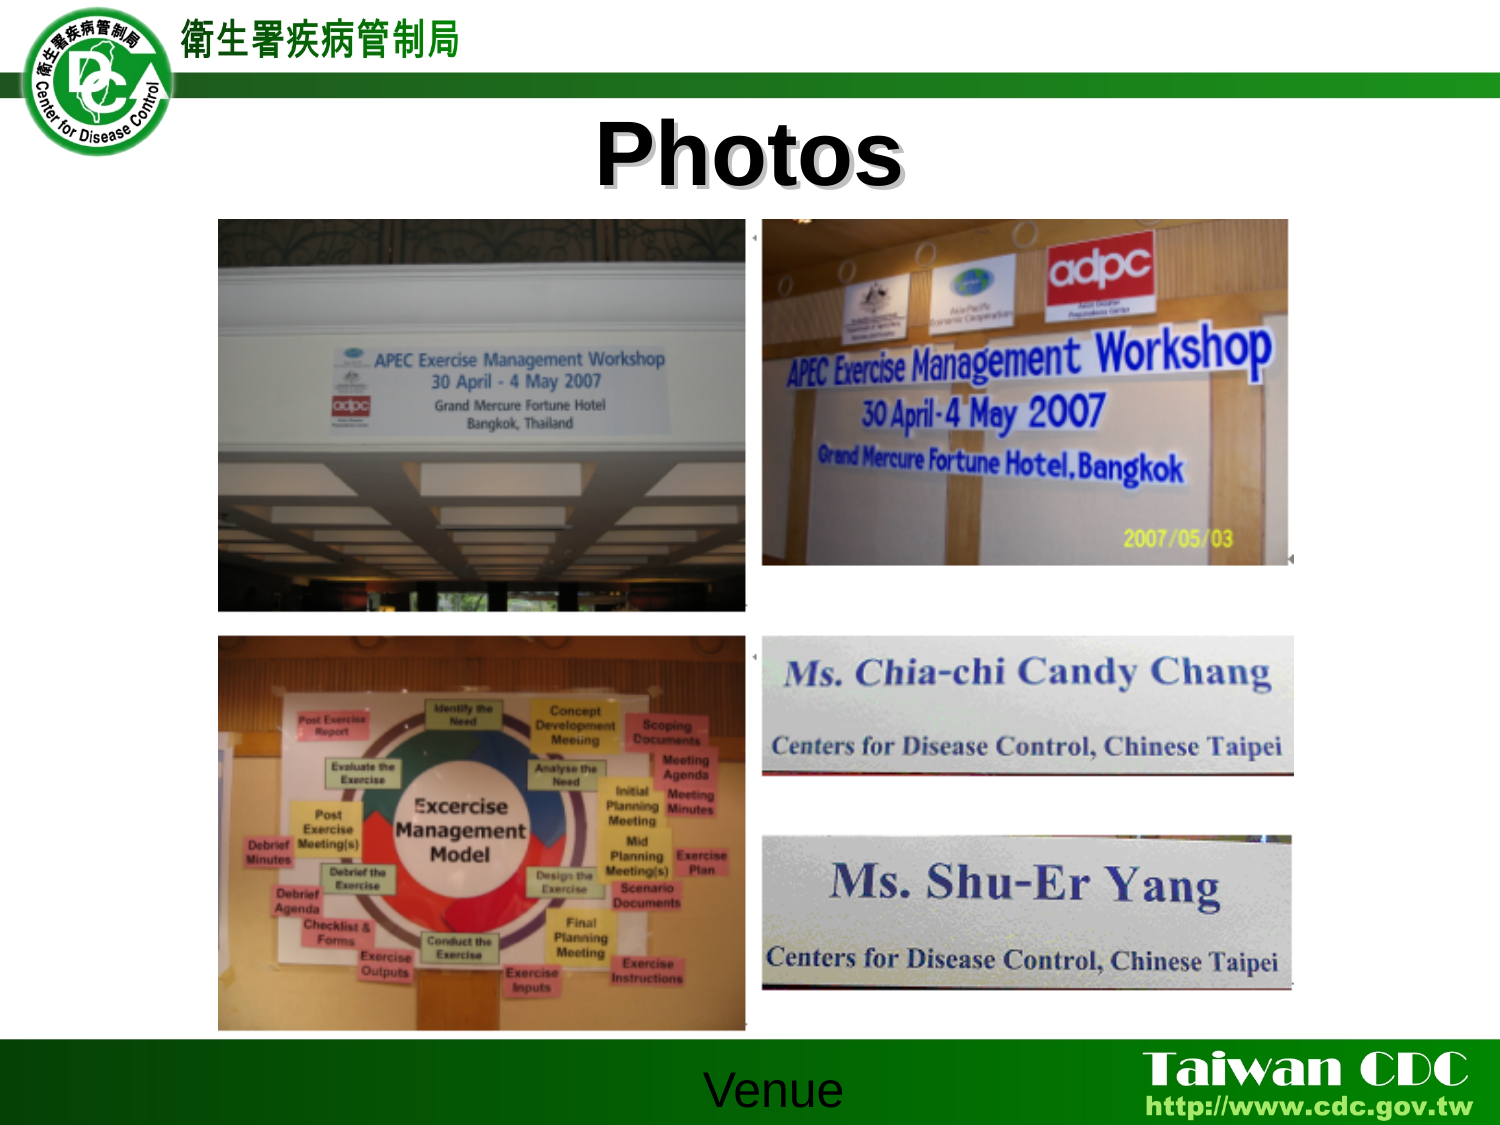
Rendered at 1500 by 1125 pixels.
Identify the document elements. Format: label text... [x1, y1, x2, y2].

chart [218, 220, 1294, 1034]
text_box Venue [608, 1050, 940, 1125]
title Photos [112, 54, 1388, 243]
